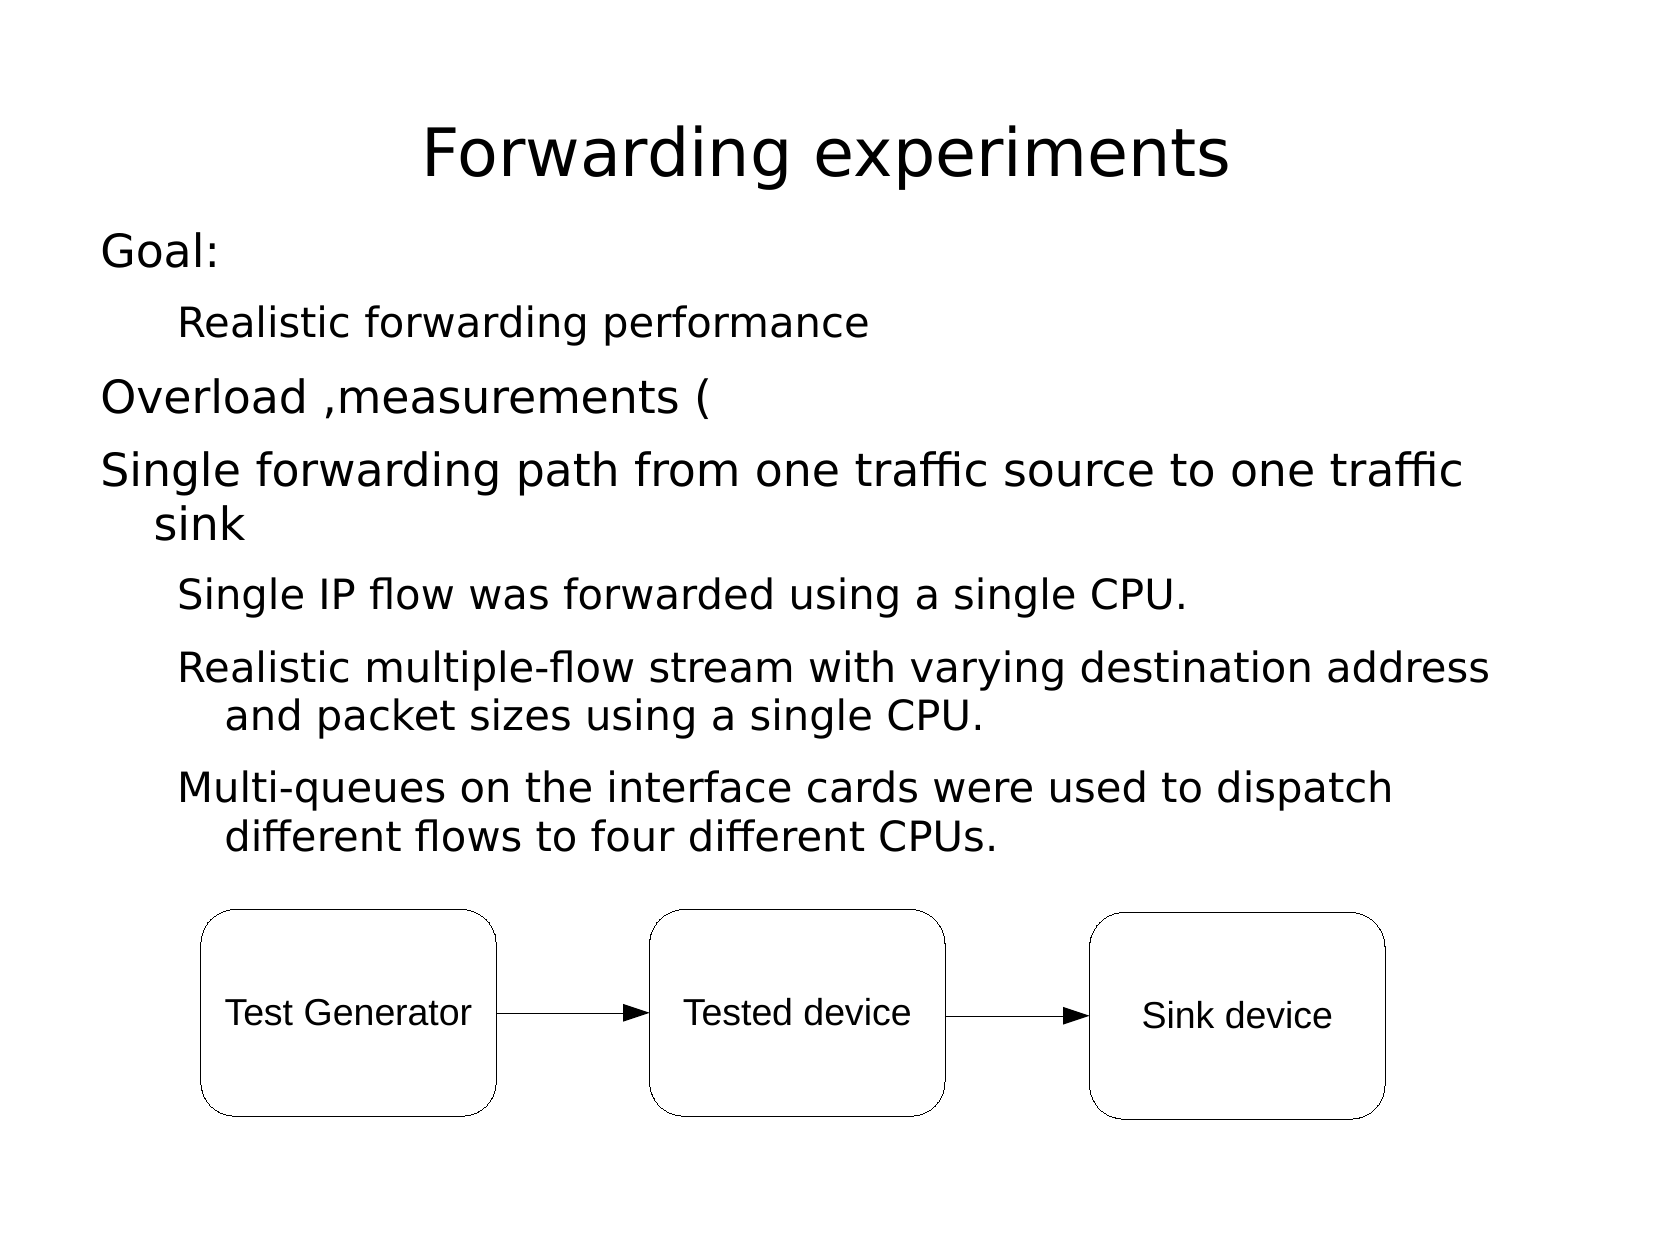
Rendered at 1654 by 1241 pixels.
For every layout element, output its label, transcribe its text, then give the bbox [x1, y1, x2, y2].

list Goal: Realistic forwarding performance Overload ,measurements ( Single forwarding path from one traffic source to one traffic sink Single IP flow was forwarded using a single CPU. Realistic multiple-flow stream with varying destination address and packet sizes using a single CPU. Multi-queues on the interface cards were used to dispatch different flows to four different CPUs. [82, 225, 1571, 1029]
text_box Tested device [649, 909, 946, 1117]
title Forwarding experiments [82, 56, 1571, 225]
text_box Sink device [1089, 912, 1386, 1120]
text_box Test Generator [200, 909, 497, 1117]
